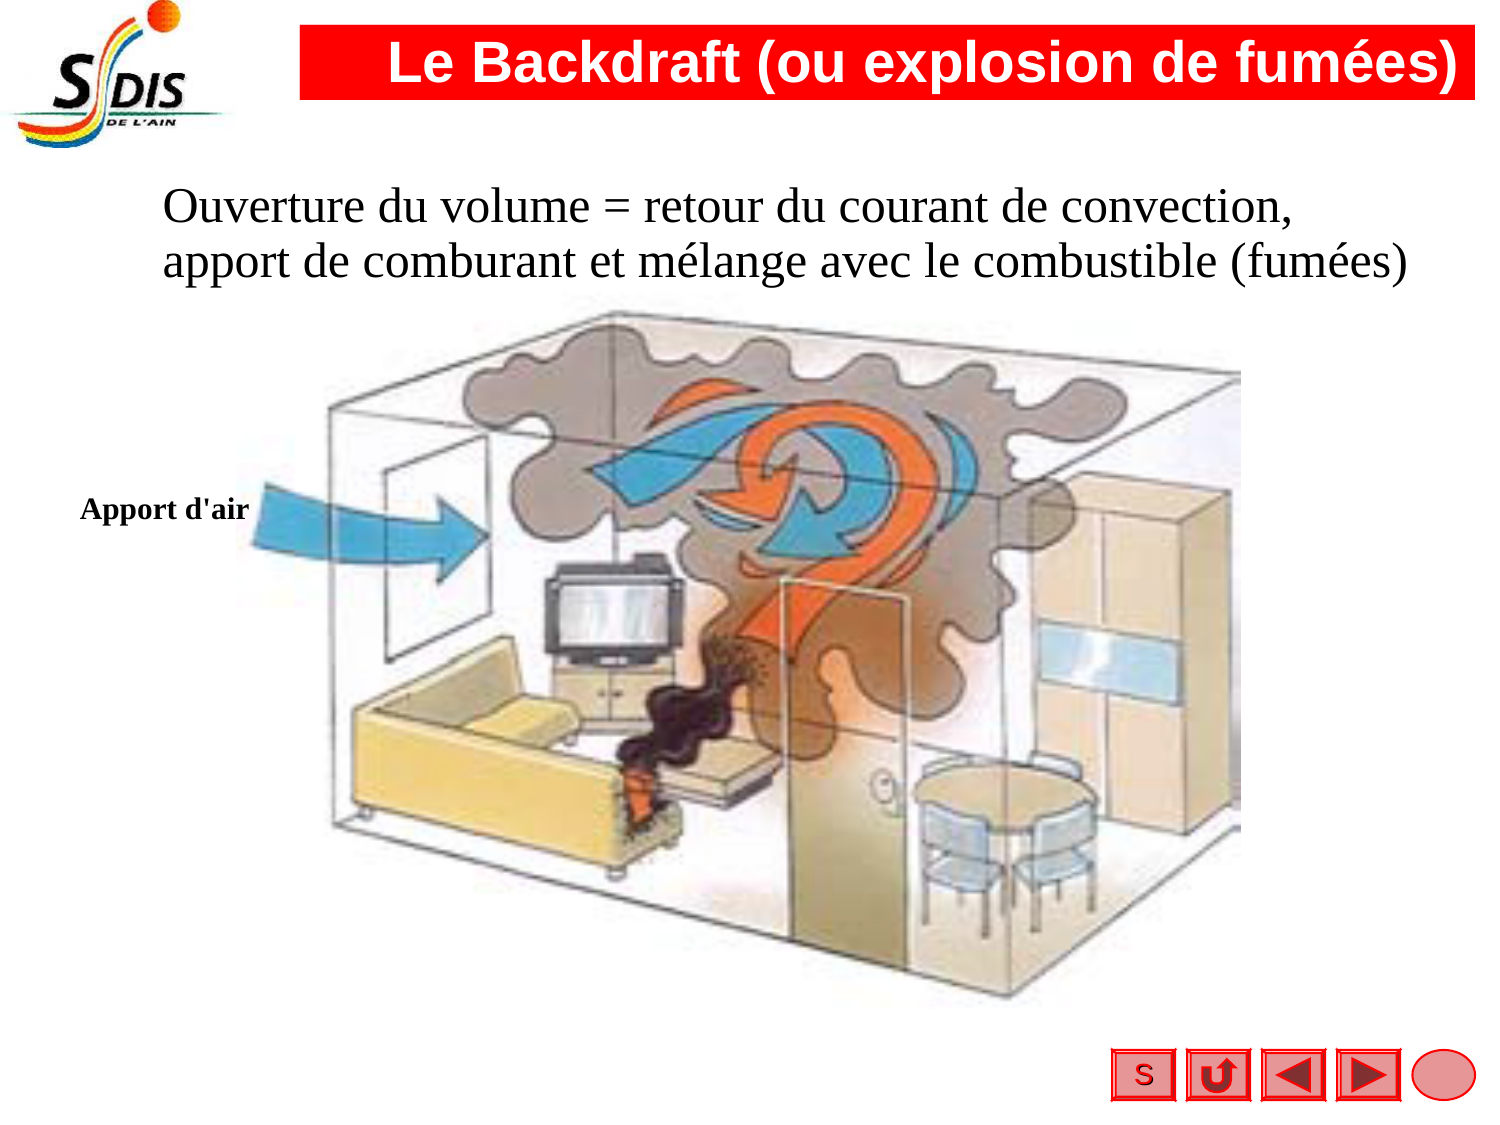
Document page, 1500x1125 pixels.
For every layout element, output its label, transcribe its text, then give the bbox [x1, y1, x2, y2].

picture [1192, 1055, 1245, 1095]
picture [1342, 1055, 1395, 1095]
text_box Ouverture du volume = retour du courant de convection, apport de comburant et mélange avec le combustible (fumées) [147, 170, 1447, 355]
text_box [1412, 1049, 1476, 1101]
picture [1117, 1055, 1170, 1095]
picture [236, 355, 1241, 1034]
text_box Apport d'air [64, 484, 272, 544]
picture [0, 0, 237, 148]
text_box Le Backdraft (ou explosion de fumées) [299, 24, 1475, 100]
picture [1267, 1055, 1320, 1095]
